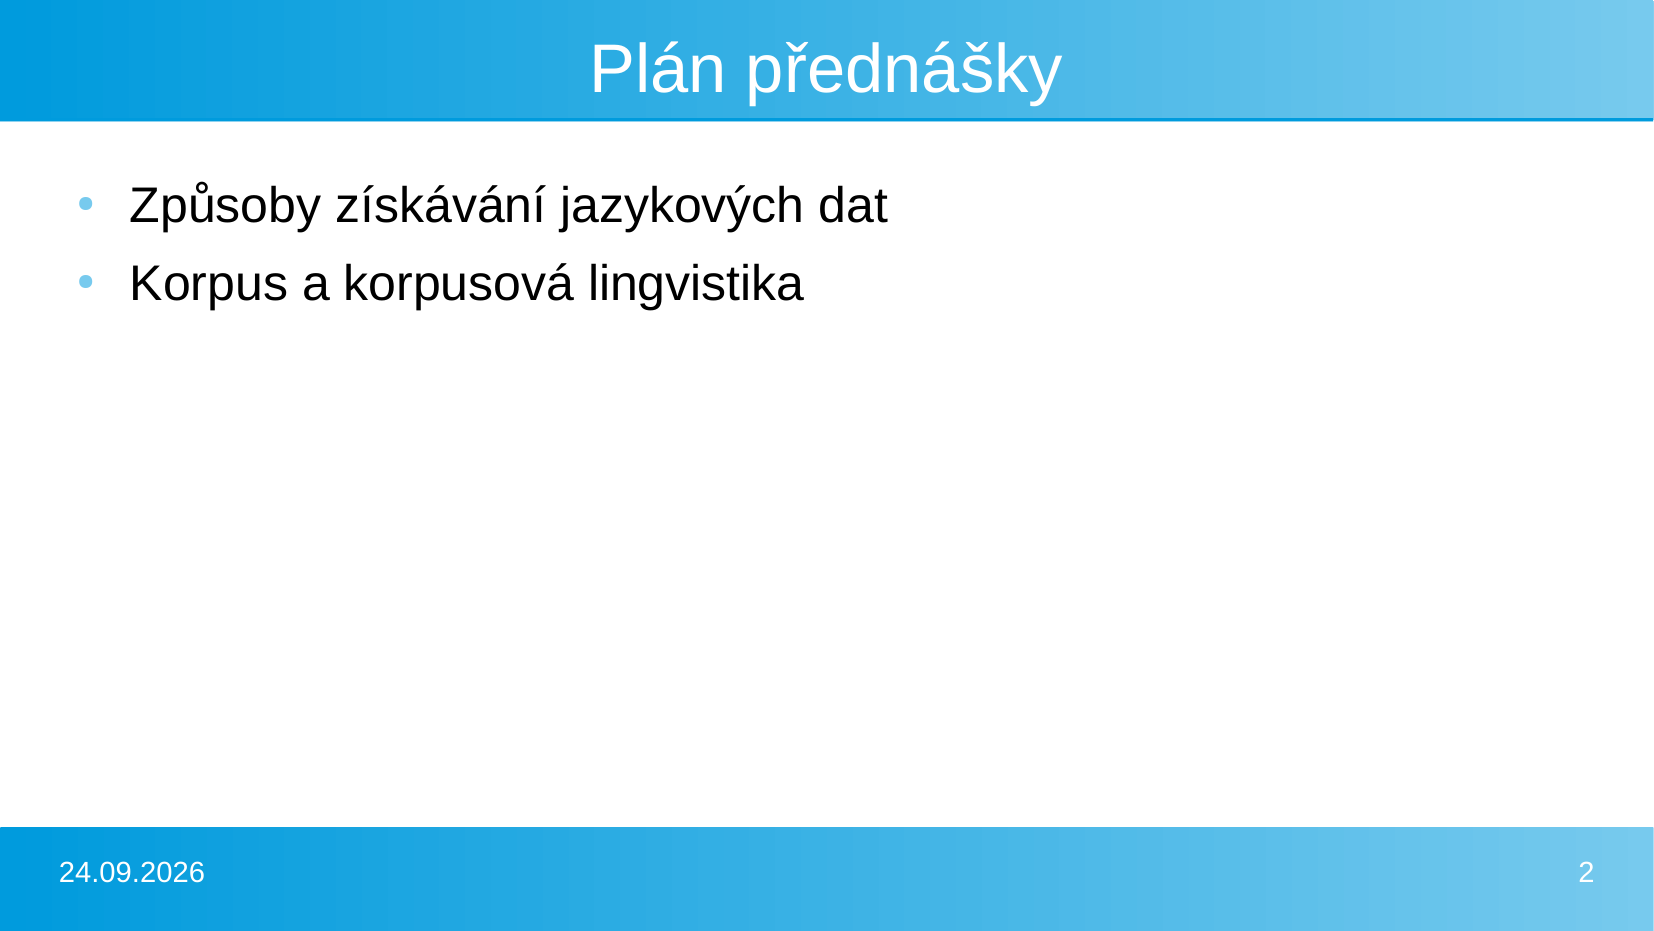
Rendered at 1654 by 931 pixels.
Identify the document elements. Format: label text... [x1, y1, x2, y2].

title Plán přednášky [59, 29, 1595, 108]
list Způsoby získávání jazykových dat Korpus a korpusová lingvistika [59, 177, 1595, 768]
